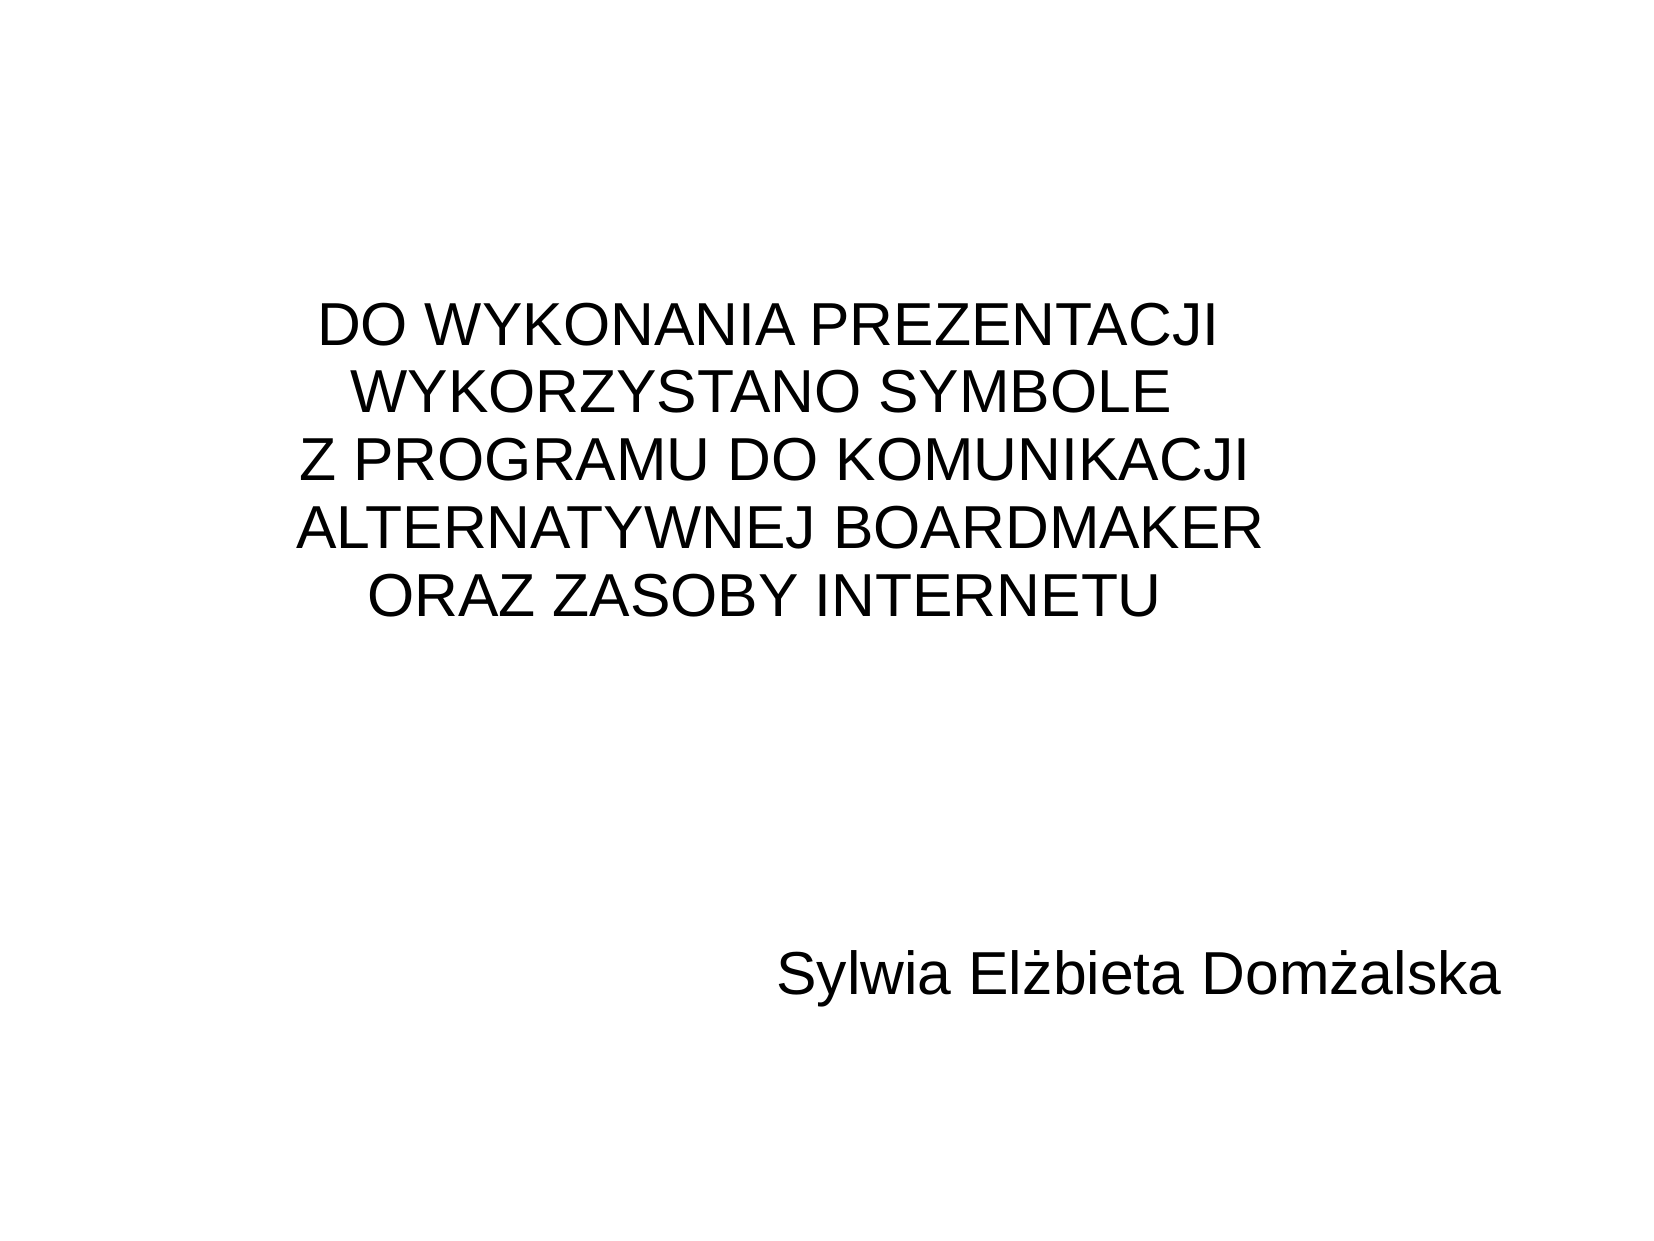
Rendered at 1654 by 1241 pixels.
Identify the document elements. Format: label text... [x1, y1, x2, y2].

list DO WYKONANIA PREZENTACJI WYKORZYSTANO SYMBOLE Z PROGRAMU DO KOMUNIKACJI ALTERNATYWNEJ BOARDMAKER ORAZ ZASOBY INTERNETU Sylwia Elżbieta Domżalska [82, 290, 1571, 1010]
